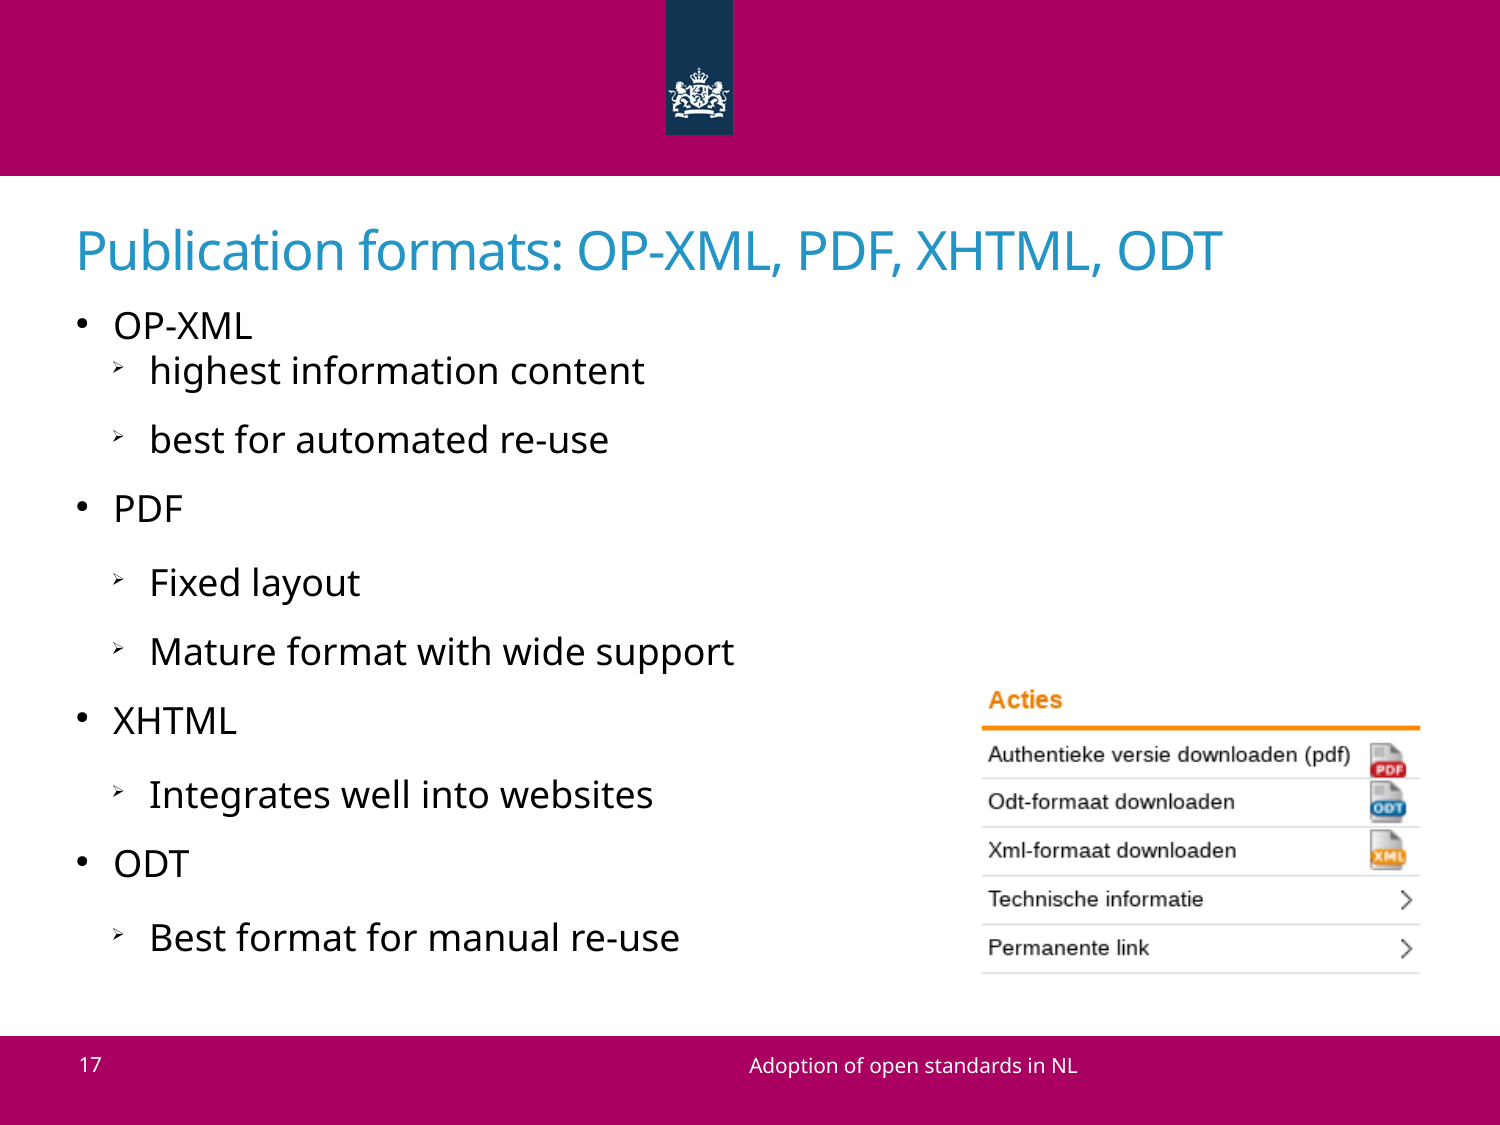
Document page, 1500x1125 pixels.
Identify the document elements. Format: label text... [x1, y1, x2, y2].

text_box <number> [63, 1043, 181, 1104]
picture [666, 0, 734, 135]
title Publication formats: OP-XML, PDF, XHTML, ODT [60, 202, 1348, 295]
picture [968, 671, 1433, 993]
list OP-XML highest information content best for automated re-use PDF Fixed layout Mature format with wide support XHTML Integrates well into websites ODT Best format for manual re-use [60, 295, 1350, 1016]
text_box Adoption of open standards in NL [734, 1044, 1418, 1092]
